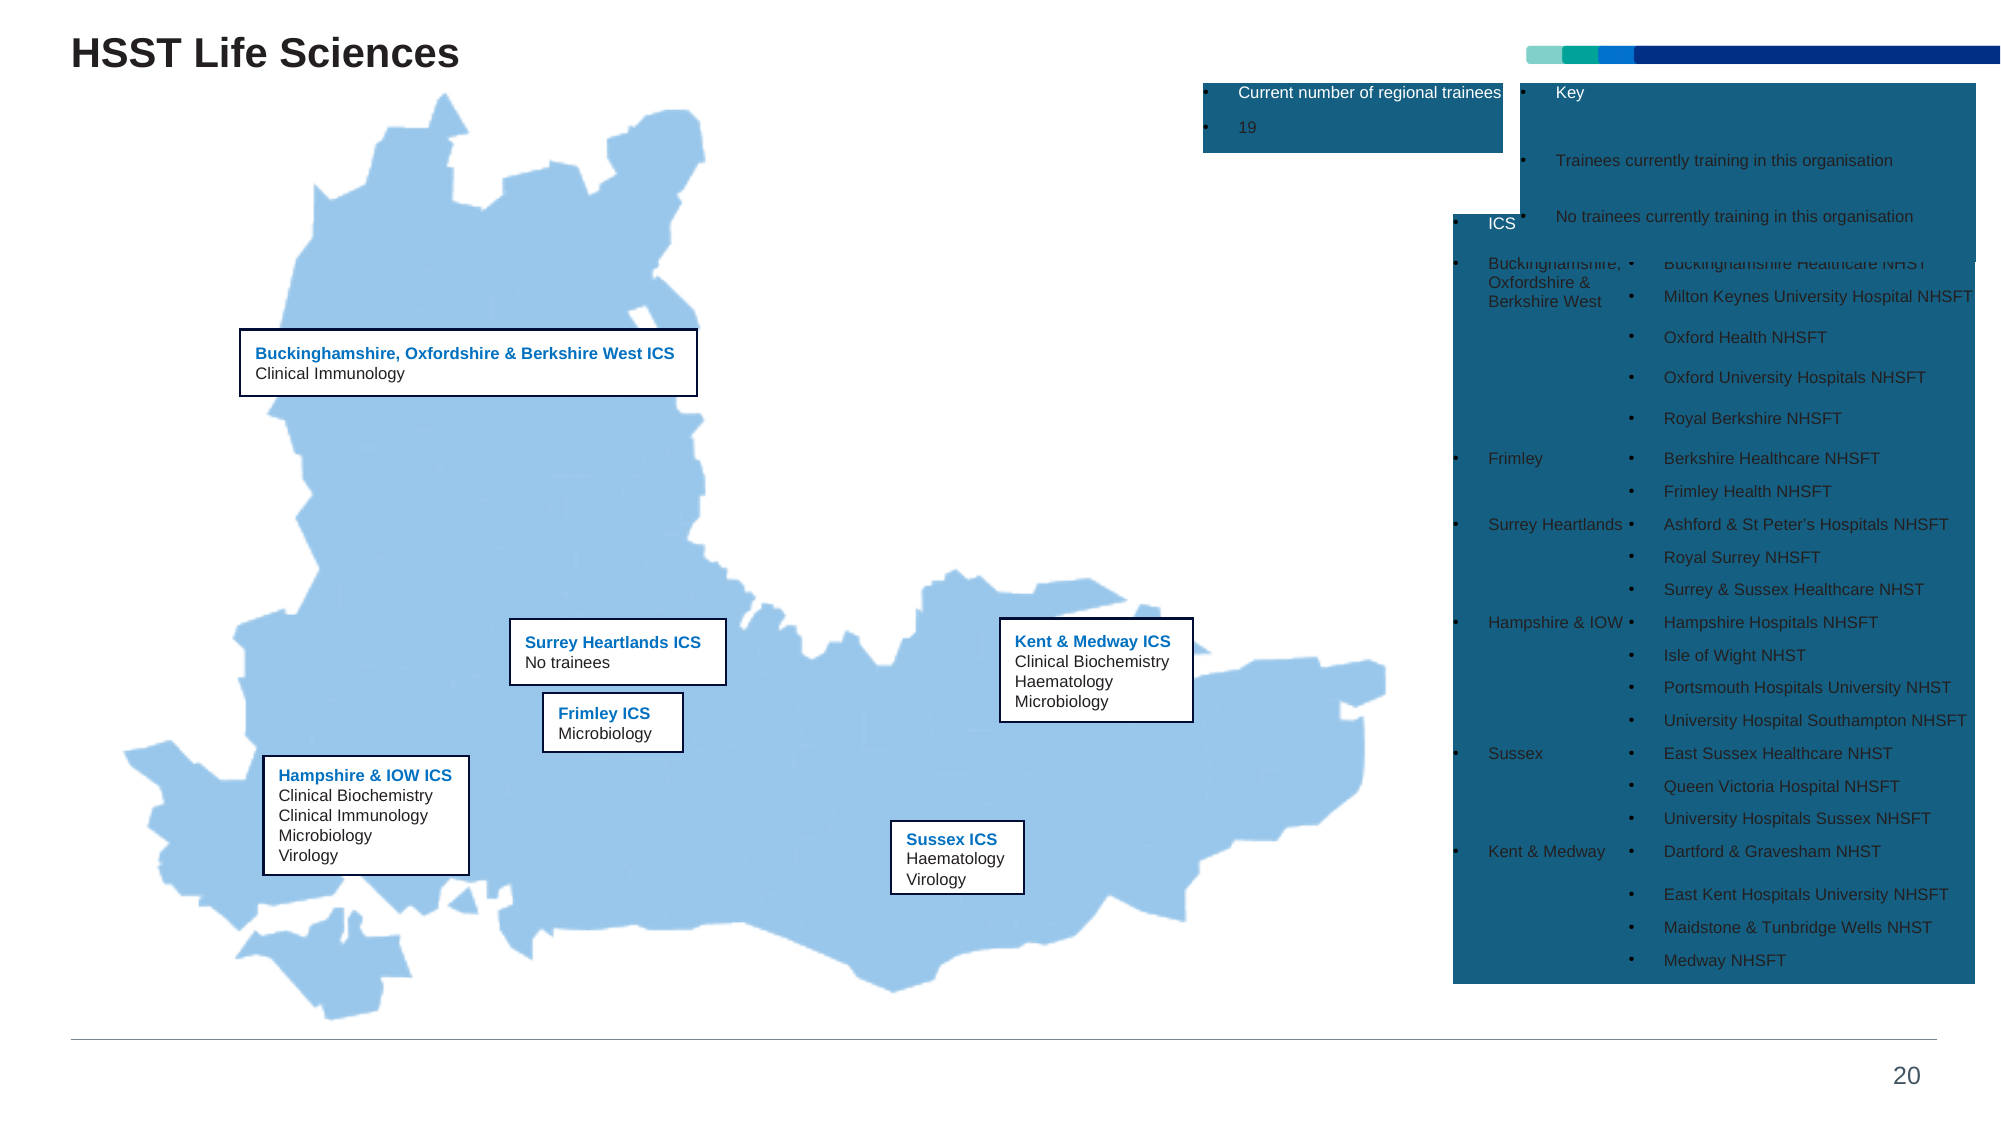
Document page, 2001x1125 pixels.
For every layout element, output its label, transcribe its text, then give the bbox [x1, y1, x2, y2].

table_cell Queen Victoria Hospital NHSFT [1629, 777, 1975, 810]
text_box Surrey Heartlands ICS No trainees [510, 619, 726, 685]
table_cell Frimley Health NHSFT [1629, 482, 1975, 515]
text_box Buckinghamshire, Oxfordshire & Berkshire West ICS Clinical Immunology [240, 329, 697, 396]
table_cell Hampshire & IOW [1453, 613, 1629, 744]
table_header ICS [1453, 214, 1520, 254]
text_box Hampshire & IOW ICS Clinical Biochemistry Clinical Immunology Microbiology Virology [264, 756, 469, 875]
table_cell 19 [1203, 118, 1503, 153]
table_cell No trainees currently training in this organisation [1520, 207, 1919, 262]
table_cell Maidstone & Tunbridge Wells NHST [1629, 918, 1975, 951]
table_cell Isle of Wight NHST [1629, 646, 1975, 679]
table_cell Trainees currently training in this organisation [1520, 152, 1919, 207]
text_box Frimley ICS Microbiology [543, 693, 683, 752]
table_cell Kent & Medway [1453, 842, 1629, 984]
table_cell East Kent Hospitals University NHSFT [1629, 885, 1975, 918]
table_header Current number of regional trainees [1203, 83, 1503, 118]
table_cell Ashford & St Peter’s Hospitals NHSFT [1629, 515, 1975, 548]
table_header [1919, 83, 1976, 152]
table_cell Surrey Heartlands [1453, 515, 1629, 613]
table_cell Milton Keynes University Hospital NHSFT [1629, 287, 1975, 328]
table_cell Buckinghamshire Healthcare NHST [1629, 262, 1975, 287]
table_cell [1919, 207, 1976, 262]
picture [97, 79, 1408, 1045]
table_cell Sussex [1453, 744, 1629, 842]
table_cell [1919, 152, 1976, 207]
table_header Key [1520, 83, 1919, 152]
table_cell Royal Surrey NHSFT [1629, 548, 1975, 581]
table_cell Oxford University Hospitals NHSFT [1629, 368, 1975, 409]
text_box Sussex ICS Haematology Virology [891, 821, 1024, 894]
table_cell University Hospitals Sussex NHSFT [1629, 810, 1975, 842]
table_cell Portsmouth Hospitals University NHST [1629, 679, 1975, 711]
table_cell Hampshire Hospitals NHSFT [1629, 613, 1975, 646]
table_cell Frimley [1453, 450, 1629, 515]
table_cell Oxford Health NHSFT [1629, 328, 1975, 368]
table_cell Dartford & Gravesham NHST [1629, 842, 1975, 885]
table_cell University Hospital Southampton NHSFT [1629, 711, 1975, 744]
table_cell East Sussex Healthcare NHST [1629, 744, 1975, 777]
table_cell Buckinghamshire, Oxfordshire & Berkshire West [1453, 254, 1629, 450]
table_cell Surrey & Sussex Healthcare NHST [1629, 581, 1975, 613]
title HSST Life Sciences [70, 32, 1513, 79]
table_cell Royal Berkshire NHSFT [1629, 409, 1975, 450]
table_cell Berkshire Healthcare NHSFT [1629, 450, 1975, 482]
text_box Kent & Medway ICS Clinical Biochemistry Haematology Microbiology [1000, 618, 1193, 722]
table_cell Medway NHSFT [1629, 951, 1975, 984]
